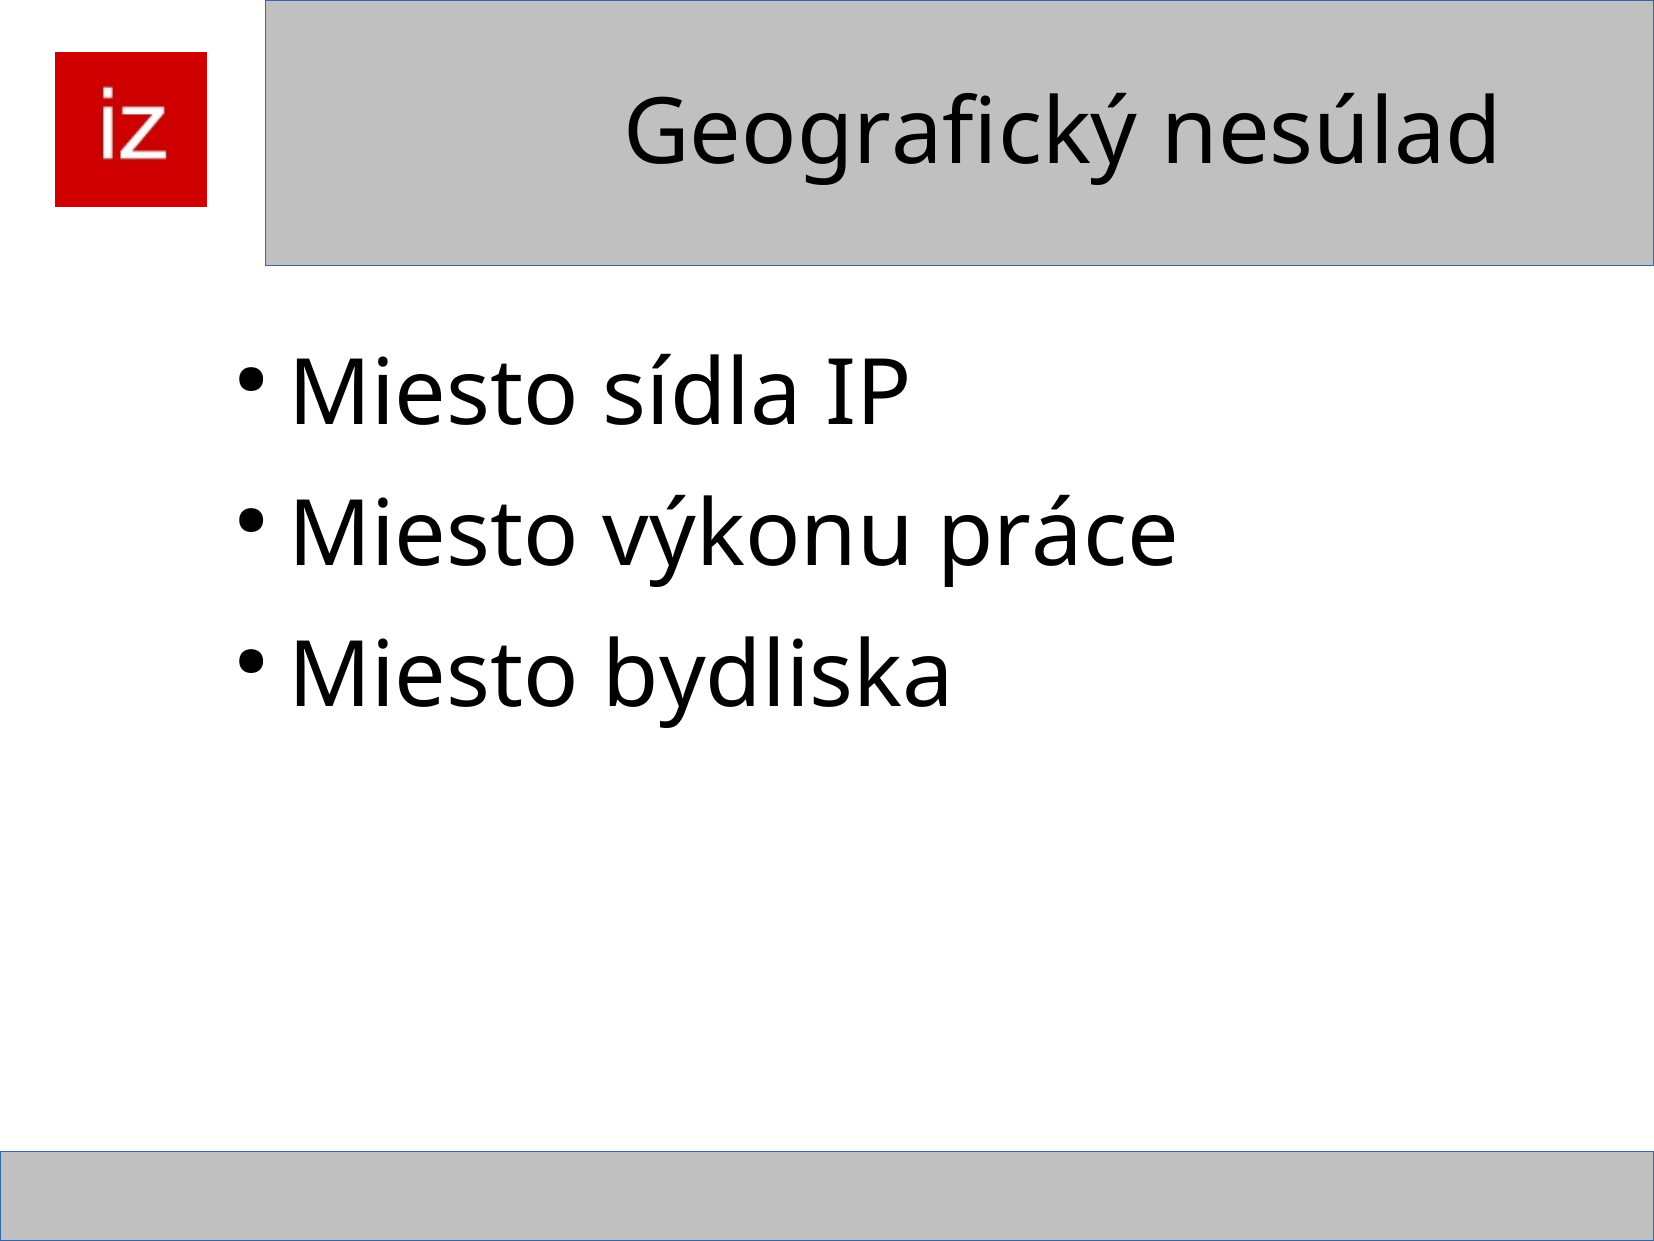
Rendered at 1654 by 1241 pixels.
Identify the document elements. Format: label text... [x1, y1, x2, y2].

picture [55, 52, 207, 207]
list Miesto sídla IP Miesto výkonu práce Miesto bydliska [121, 344, 1533, 1126]
title Geografický nesúlad [561, 29, 1565, 237]
